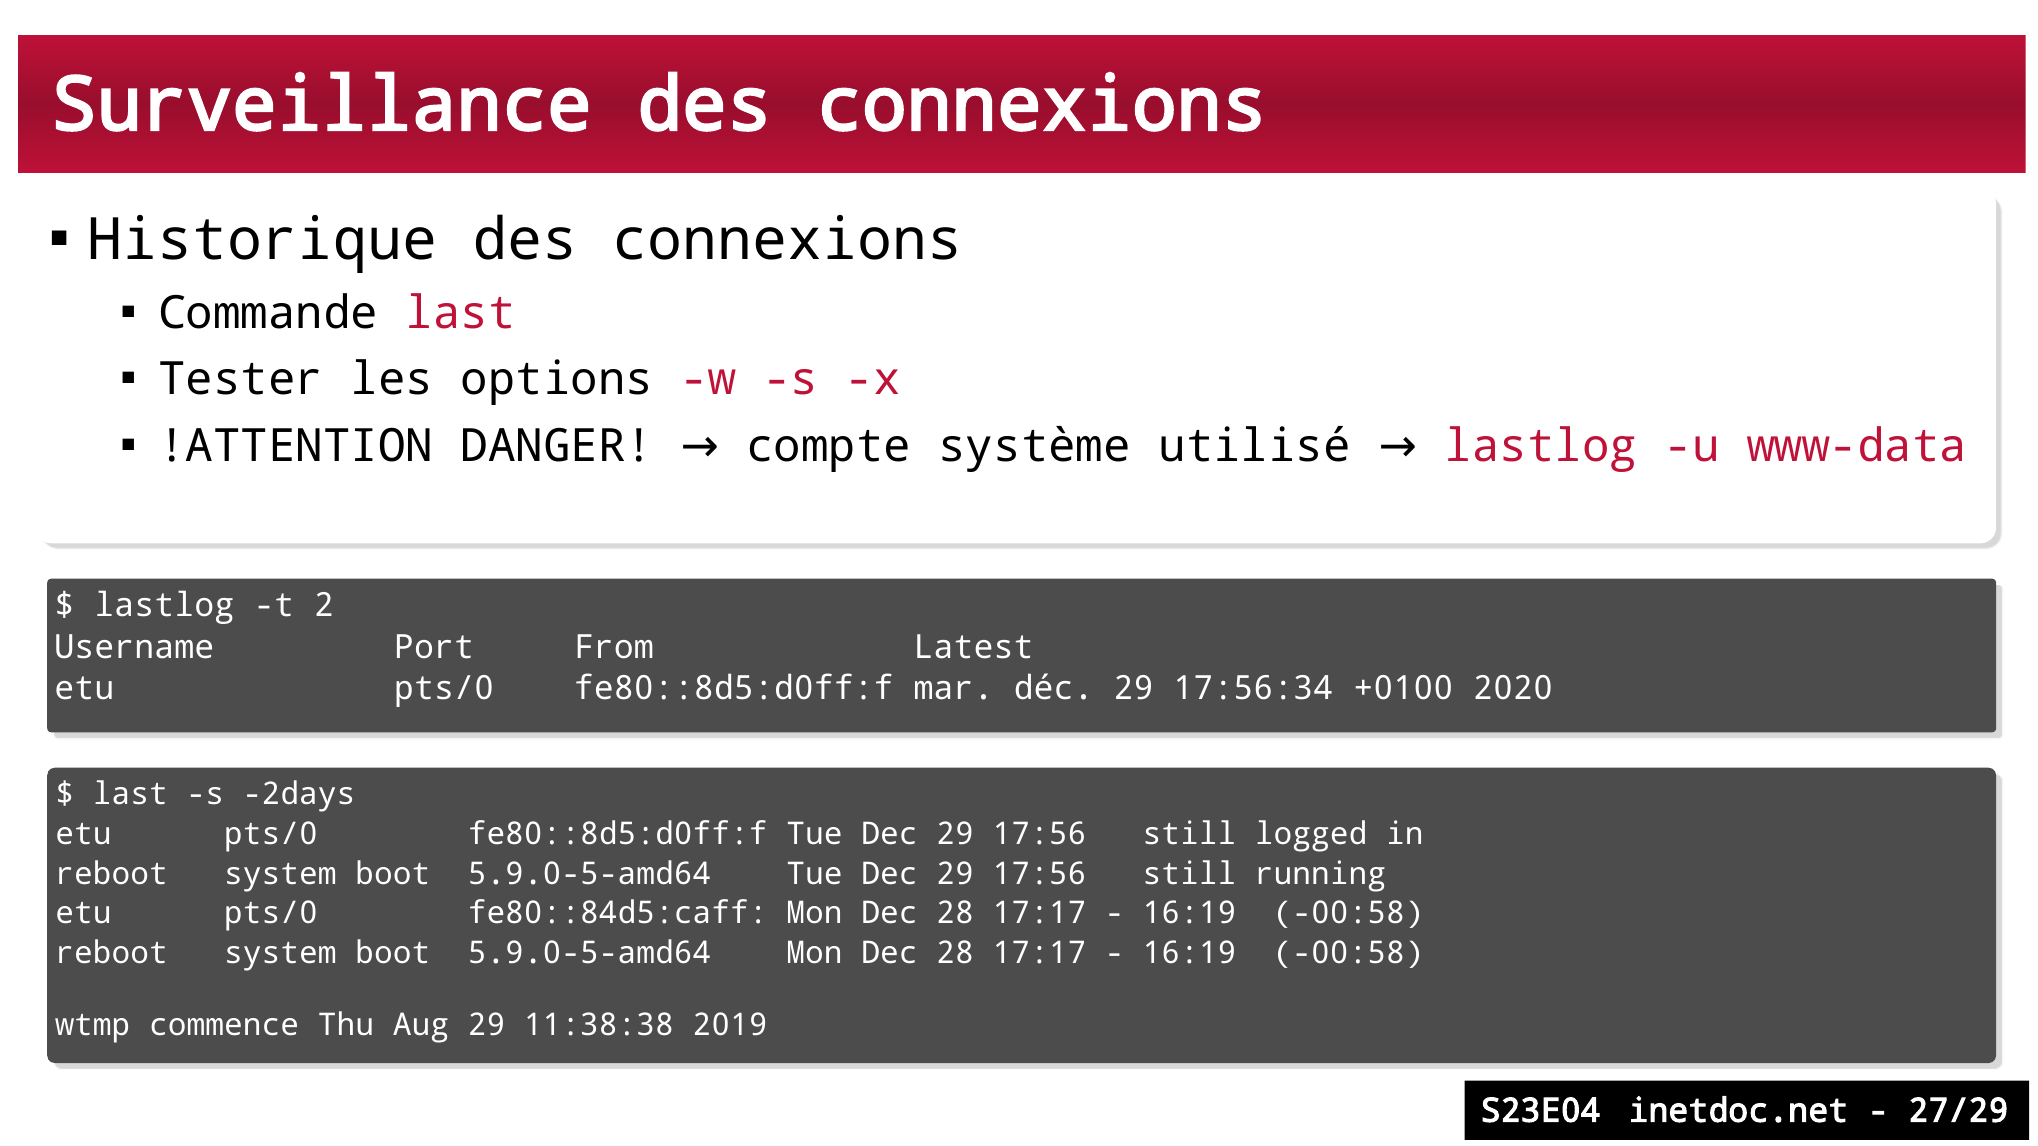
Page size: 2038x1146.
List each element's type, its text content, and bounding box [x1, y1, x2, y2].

text_box $ last -s -2days etu pts/0 fe80::8d5:d0ff:f Tue Dec 29 17:56 still logged in reboot system boot 5.9.0-5-amd64 Tue Dec 29 17:56 still running etu pts/0 fe80::84d5:caff: Mon Dec 28 17:17 - 16:19 (-00:58) reboot system boot 5.9.0-5-amd64 Mon Dec 28 17:17 - 16:19 (-00:58) wtmp commence Thu Aug 29 11:38:38 2019 [47, 767, 1997, 1064]
text_box S23E04 inetdoc.net - <numéro>/29 [1464, 1080, 2030, 1140]
text_box Historique des connexions Commande last Tester les options -w -s -x !ATTENTION DANGER! → compte système utilisé → lastlog -u www-data [35, 188, 1997, 544]
text_box Surveillance des connexions [17, 35, 2026, 174]
text_box $ lastlog -t 2 Username Port From Latest etu pts/0 fe80::8d5:d0ff:f mar. déc. 29 17:56:34 +0100 2020 [47, 578, 1997, 733]
